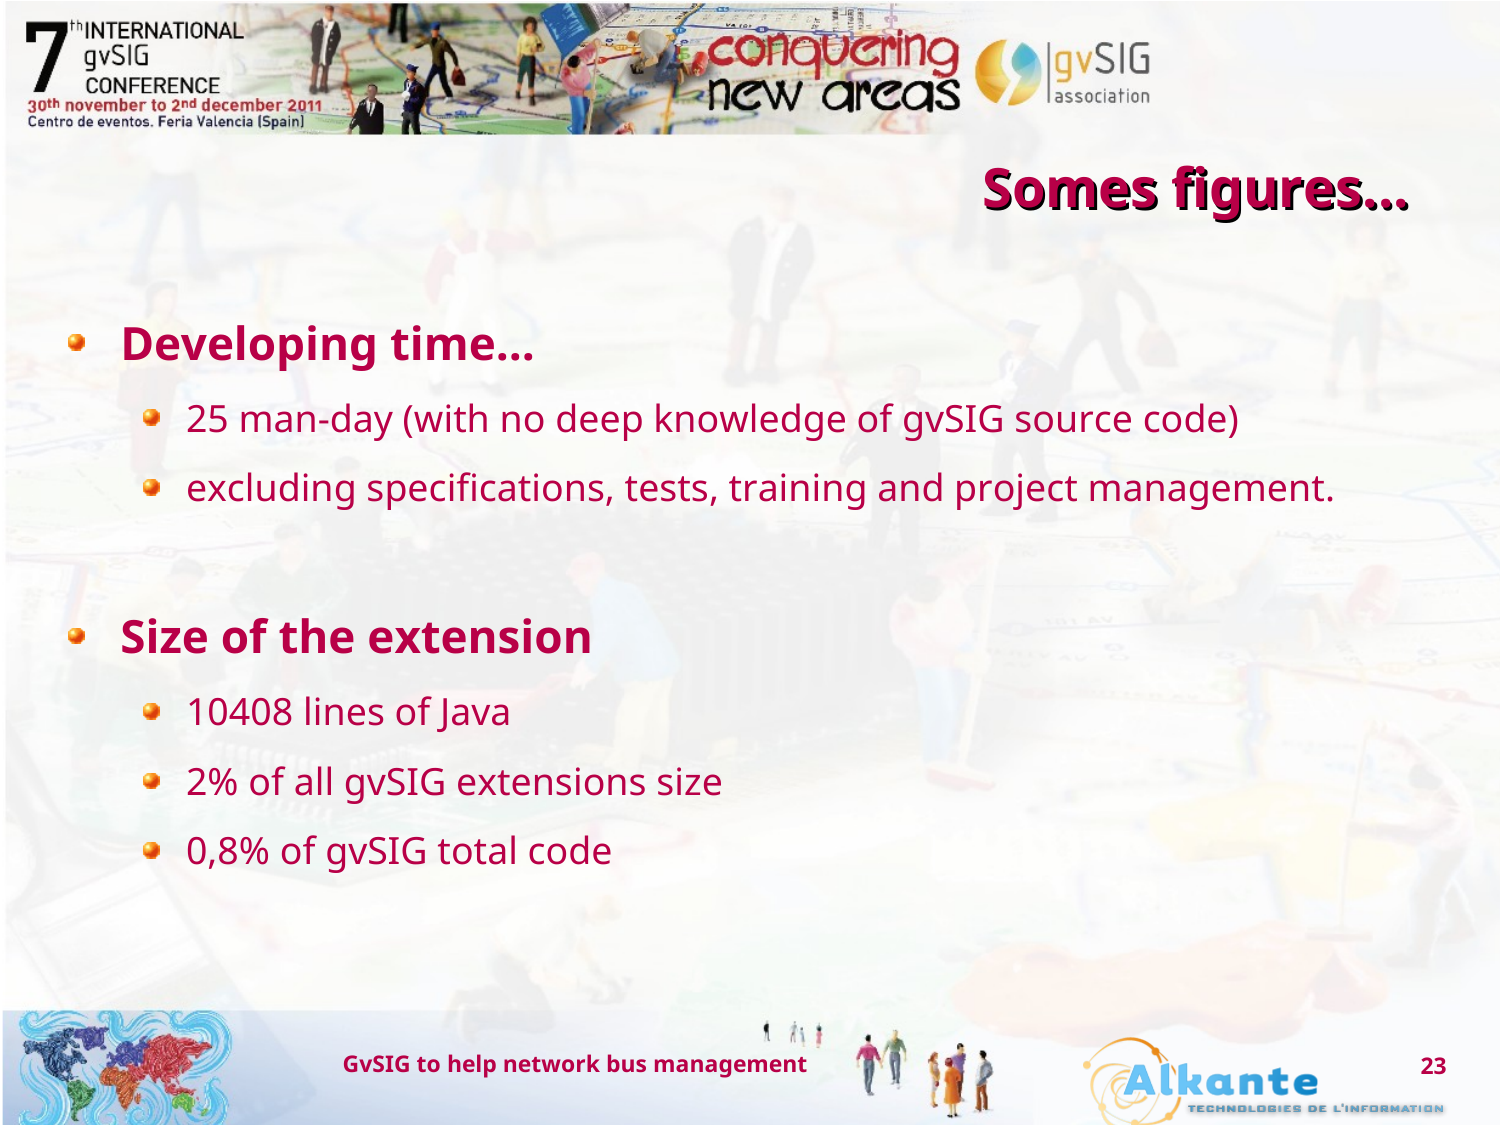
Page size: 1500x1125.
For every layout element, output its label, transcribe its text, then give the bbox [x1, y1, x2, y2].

list Developing time... 25 man-day (with no deep knowledge of gvSIG source code) excluding specifications, tests, training and project management. Size of the extension 10408 lines of Java 2% of all gvSIG extensions size 0,8% of gvSIG total code [68, 301, 1447, 1044]
title Somes figures... [81, 133, 1410, 229]
picture [2, 1, 1500, 1125]
